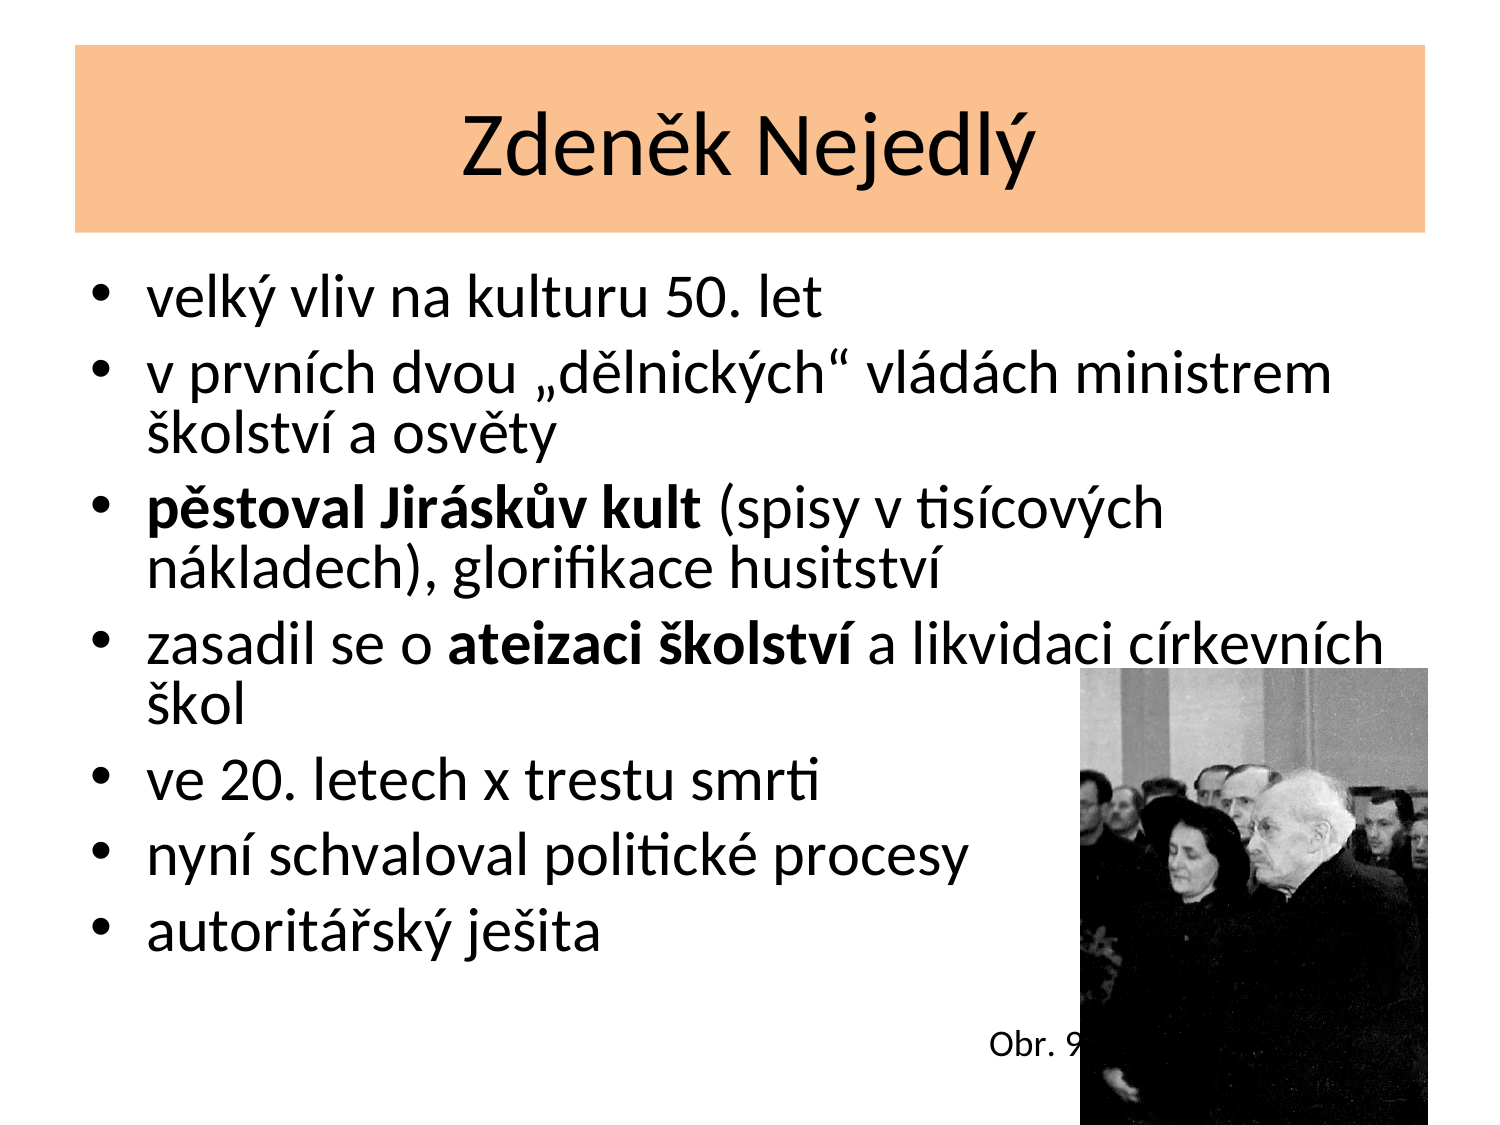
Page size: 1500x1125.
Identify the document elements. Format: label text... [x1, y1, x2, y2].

picture [1080, 668, 1428, 1125]
list velký vliv na kulturu 50. let v prvních dvou „dělnických“ vládách ministrem školství a osvěty pěstoval Jiráskův kult (spisy v tisícových nákladech), glorifikace husitství zasadil se o ateizaci školství a likvidaci církevních škol ve 20. letech x trestu smrti nyní schvaloval politické procesy autoritářský ješita [75, 262, 1426, 1006]
text_box Obr. 9 [974, 1011, 1105, 1072]
title Zdeněk Nejedlý [75, 45, 1426, 233]
